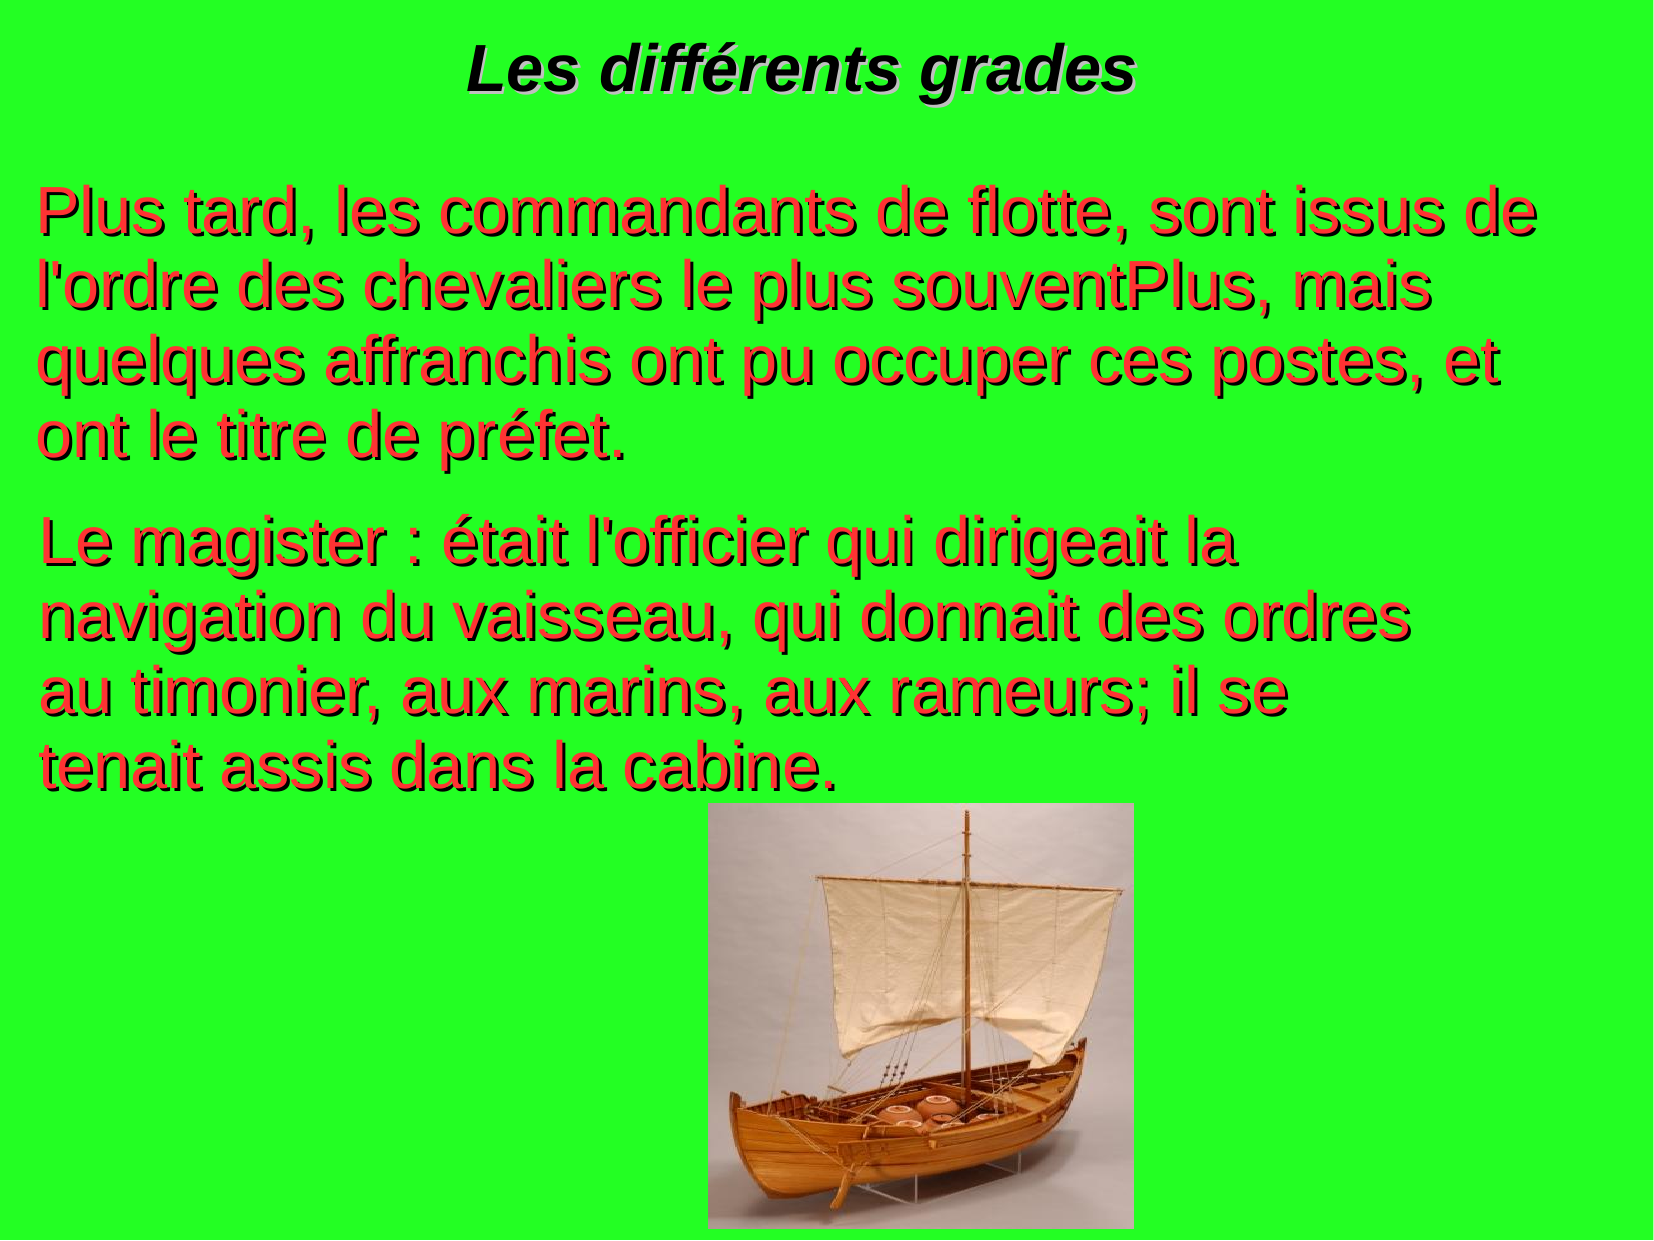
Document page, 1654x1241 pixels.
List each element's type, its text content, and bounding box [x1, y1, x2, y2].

text_box Le magister : était l'officier qui dirigeait la navigation du vaisseau, qui donnait des ordres au timonier, aux marins, aux rameurs; il se tenait assis dans la cabine. [23, 496, 1477, 810]
text_box Les différents grades [35, 23, 1607, 114]
picture [708, 803, 1134, 1229]
text_box Plus tard, les commandants de flotte, sont issus de l'ordre des chevaliers le plus souventPlus, mais quelques affranchis ont pu occuper ces postes, et ont le titre de préfet. [20, 165, 1619, 480]
